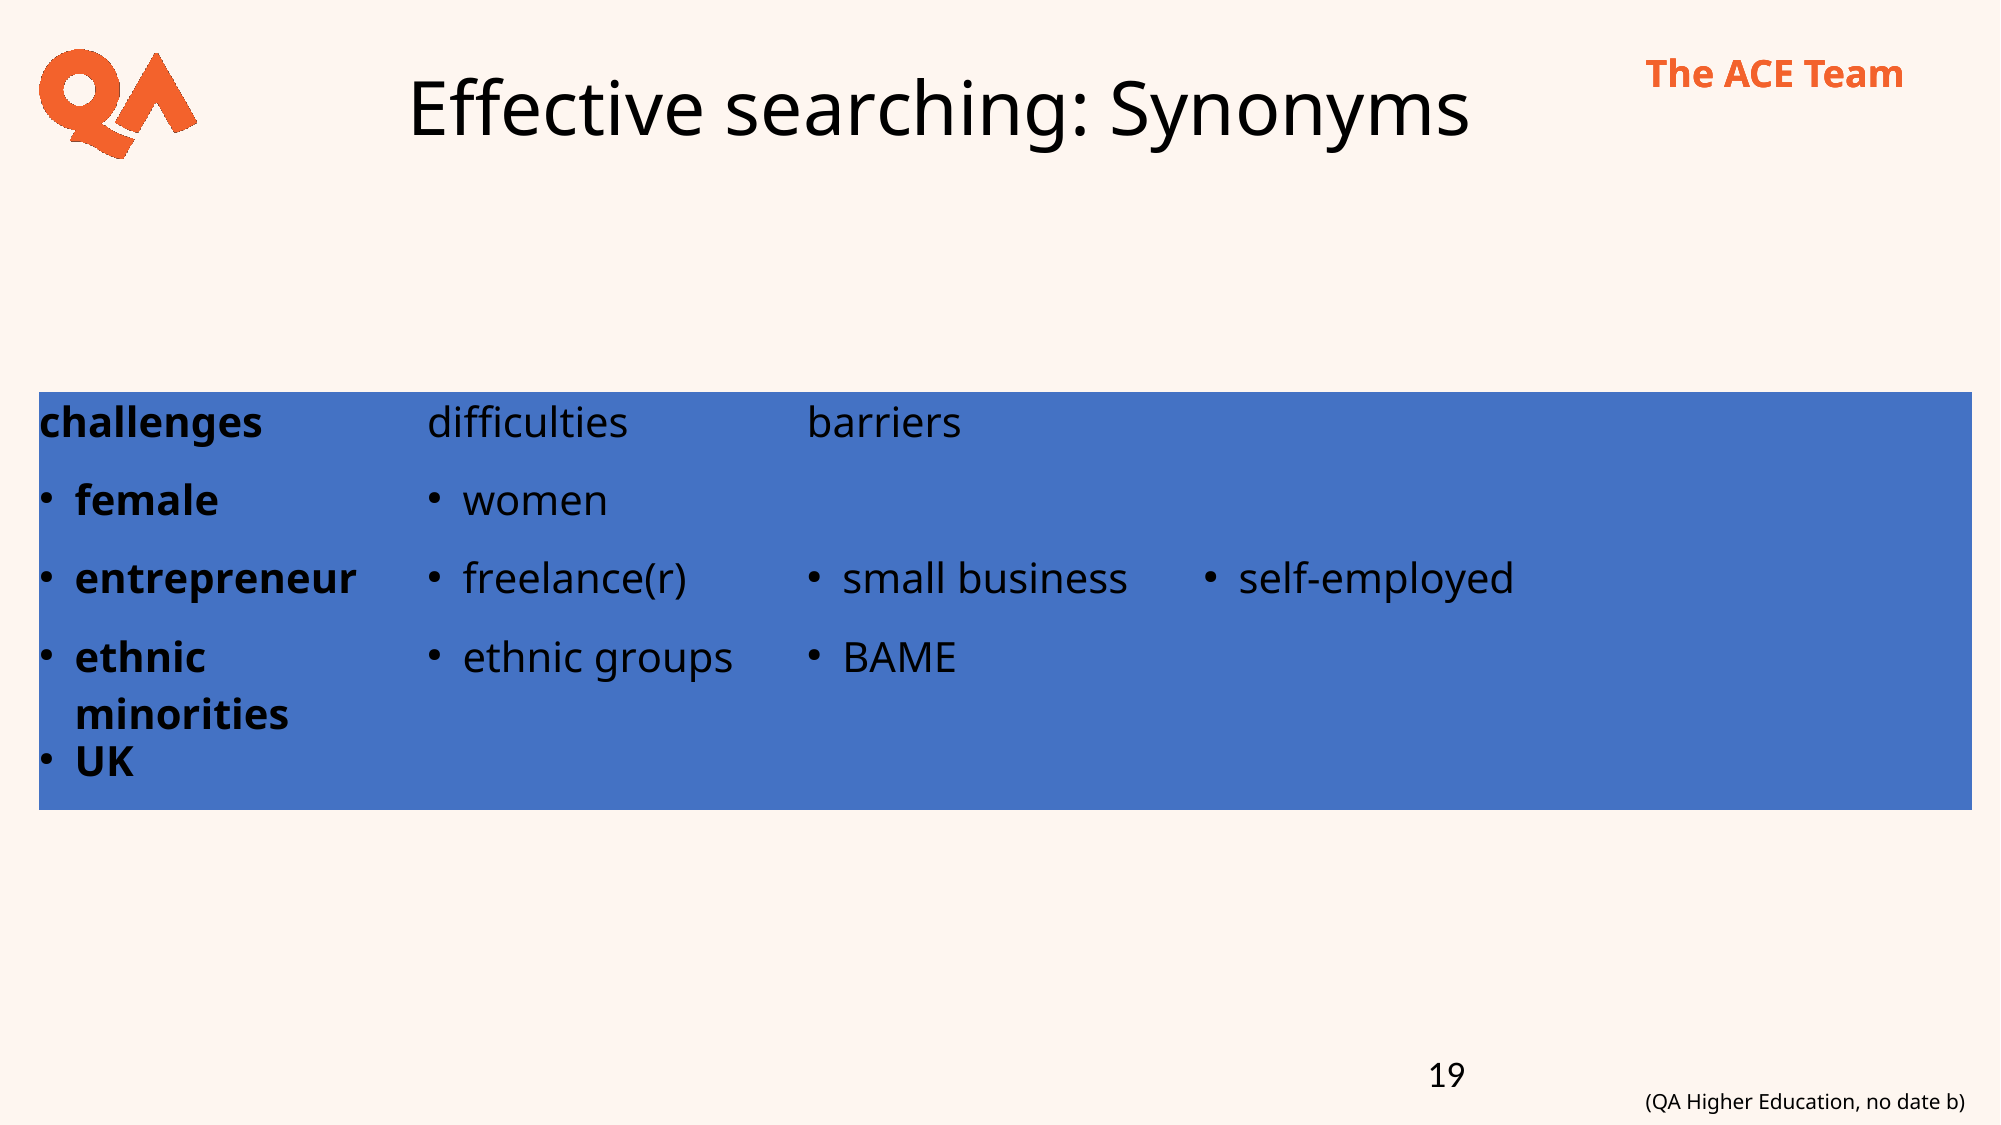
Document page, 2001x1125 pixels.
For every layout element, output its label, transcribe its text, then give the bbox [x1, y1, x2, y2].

table_header challenges [39, 392, 427, 471]
table_cell [1582, 628, 1972, 731]
table_cell [1203, 731, 1582, 810]
table_cell small business [807, 549, 1203, 628]
table_cell entrepreneur [39, 549, 427, 628]
text_box Effective searching: Synonyms [171, 0, 1708, 162]
table_cell ethnic groups [427, 628, 807, 731]
table_cell [807, 731, 1203, 810]
table_cell freelance(r) [427, 549, 807, 628]
text_box (QA Higher Education, no date b) [1630, 1081, 2000, 1122]
table_cell women [427, 471, 807, 549]
table_cell [1582, 471, 1972, 549]
picture [39, 49, 171, 159]
table_cell [807, 471, 1203, 549]
table_cell [1582, 731, 1972, 810]
table_header barriers [807, 392, 1203, 471]
table_cell [1203, 471, 1582, 549]
table_cell UK [39, 731, 427, 810]
table_cell ethnic minorities [39, 628, 427, 731]
table_header [1582, 392, 1972, 471]
table_cell female [39, 471, 427, 549]
table_cell [1203, 628, 1582, 731]
text_box [1412, 1042, 1863, 1103]
text_box The ACE Team [1708, 43, 1920, 103]
table_cell BAME [807, 628, 1203, 731]
table_cell self-employed [1203, 549, 1582, 628]
table_header difficulties [427, 392, 807, 471]
table_cell [1582, 549, 1972, 628]
table_header [1203, 392, 1582, 471]
table_cell [427, 731, 807, 810]
